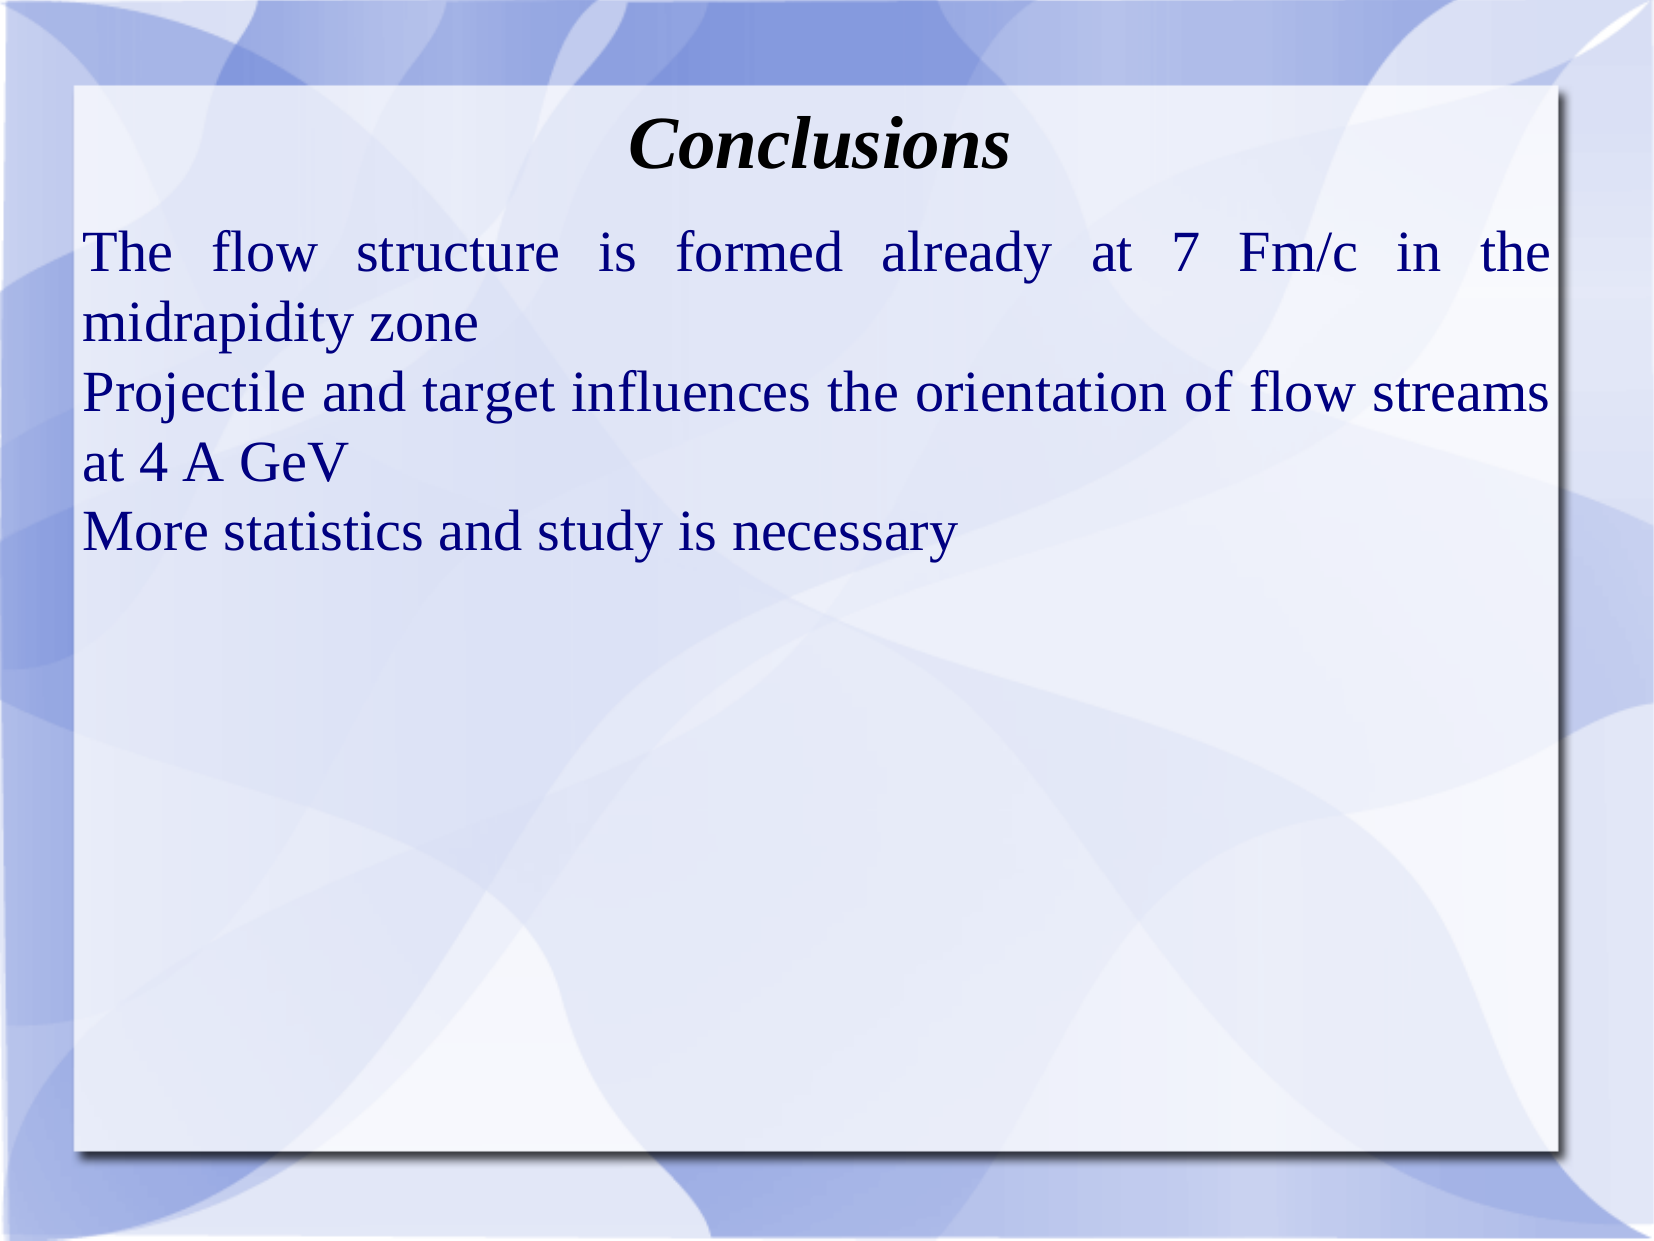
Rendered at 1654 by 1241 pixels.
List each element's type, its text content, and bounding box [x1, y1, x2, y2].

title Conclusions [82, 90, 1557, 188]
list The flow structure is formed already at 7 Fm/c in the midrapidity zone Projectile and target influences the orientation of flow streams at 4 A GeV More statistics and study is necessary [82, 213, 1566, 863]
